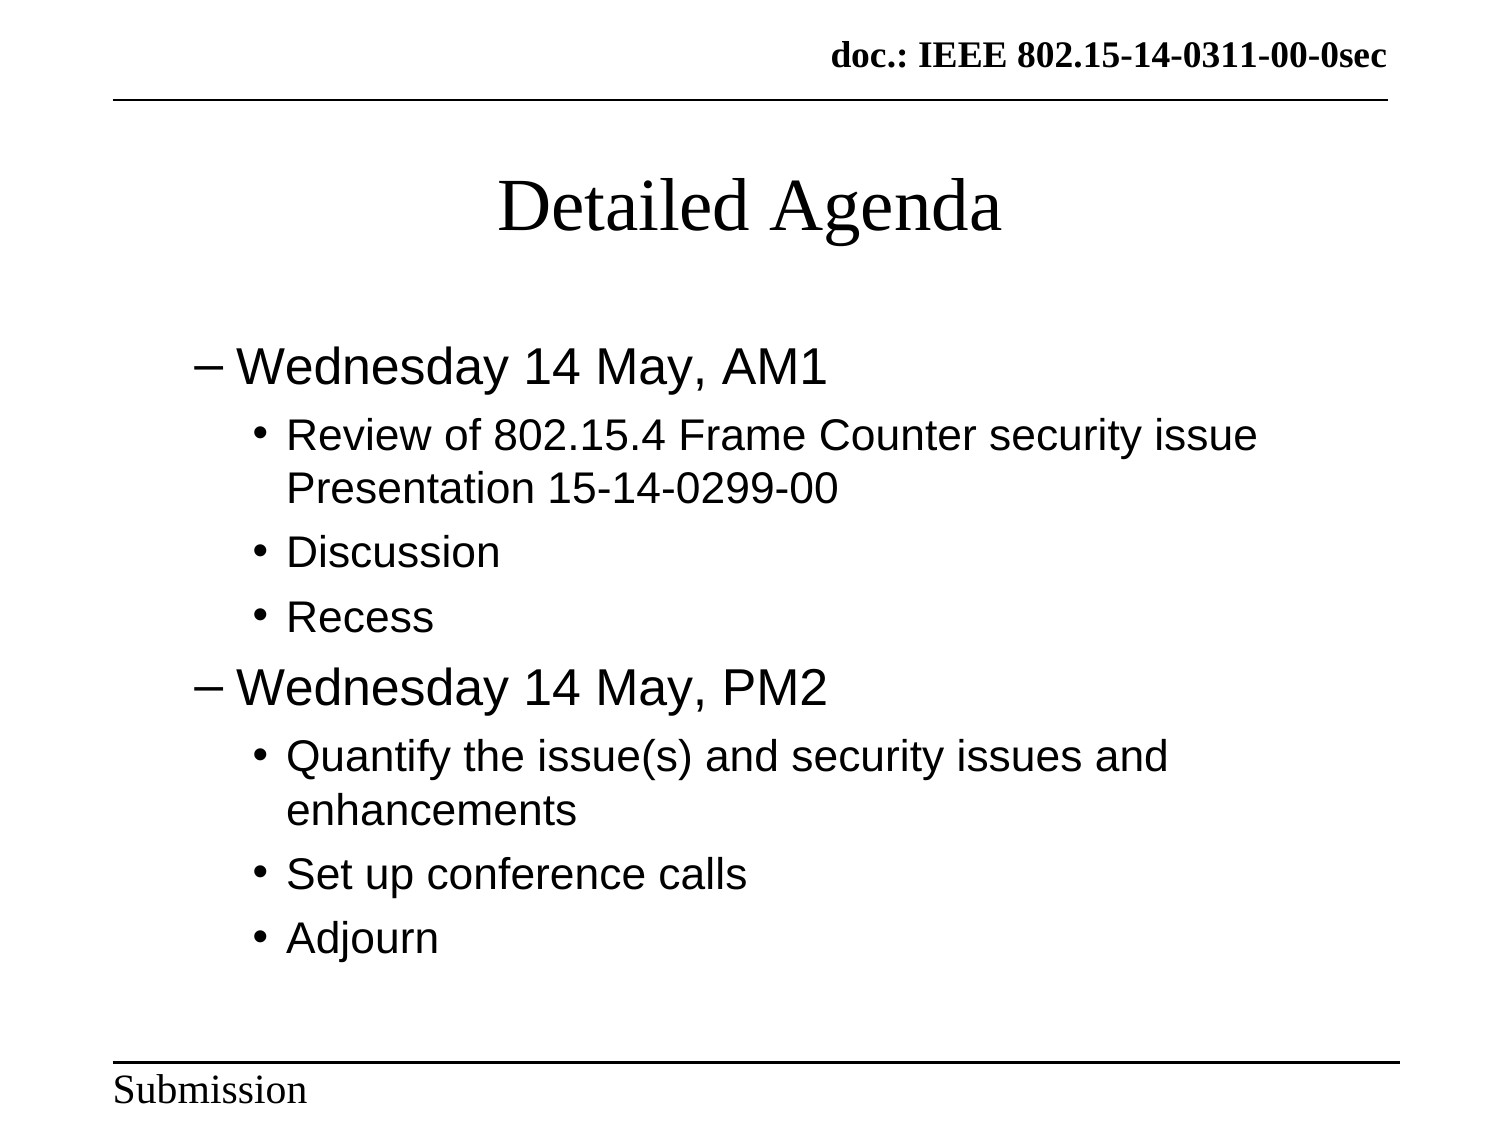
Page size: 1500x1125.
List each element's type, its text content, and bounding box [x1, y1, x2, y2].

title Detailed Agenda [112, 112, 1388, 288]
list Wednesday 14 May, AM1 Review of 802.15.4 Frame Counter security issue Presentation 15-14-0299-00 Discussion Recess Wednesday 14 May, PM2 Quantify the issue(s) and security issues and enhancements Set up conference calls Adjourn [112, 324, 1388, 978]
